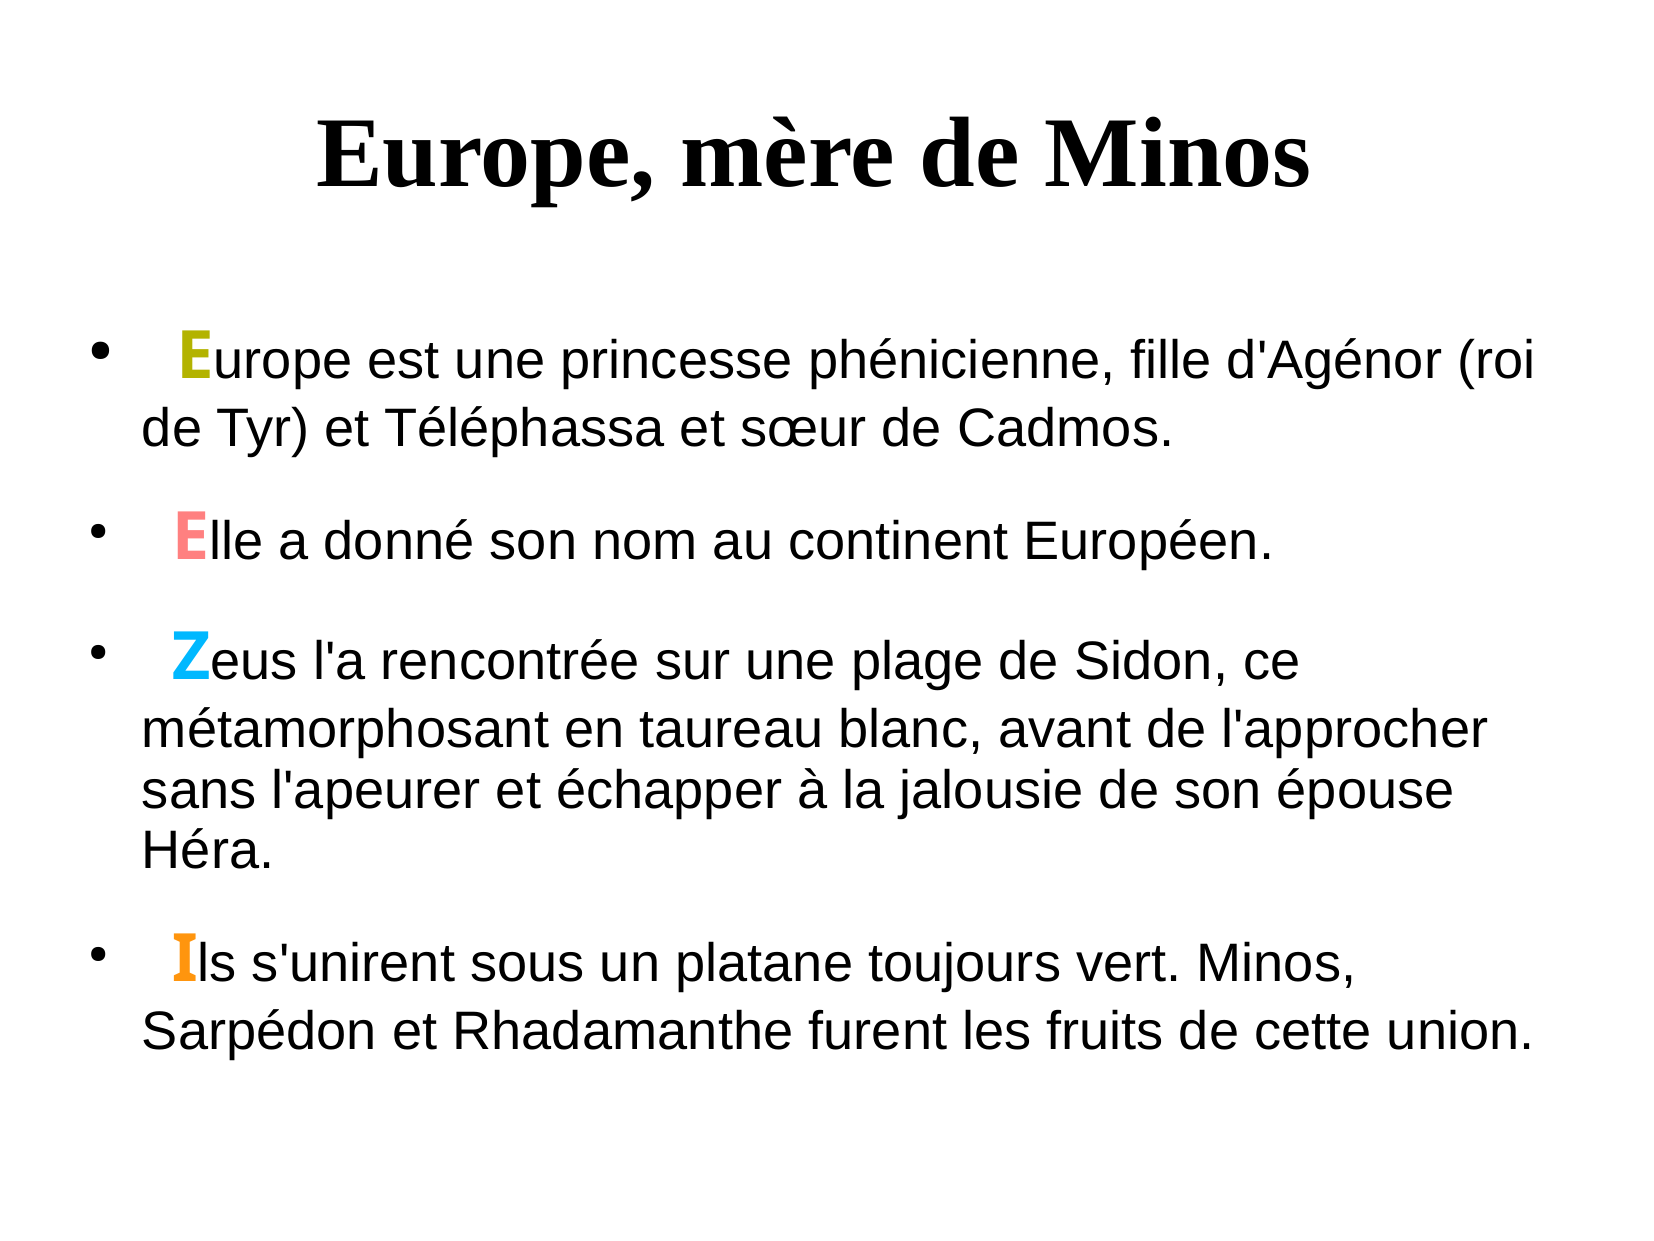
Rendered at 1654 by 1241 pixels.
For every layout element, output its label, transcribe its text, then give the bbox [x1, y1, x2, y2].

list Europe est une princesse phénicienne, fille d'Agénor (roi de Tyr) et Téléphassa et sœur de Cadmos. Elle a donné son nom au continent Européen. Zeus l'a rencontrée sur une plage de Sidon, ce métamorphosant en taureau blanc, avant de l'approcher sans l'apeurer et échapper à la jalousie de son épouse Héra. Ils s'unirent sous un platane toujours vert. Minos, Sarpédon et Rhadamanthe furent les fruits de cette union. [70, 307, 1560, 1126]
title Europe, mère de Minos [82, 49, 1571, 257]
